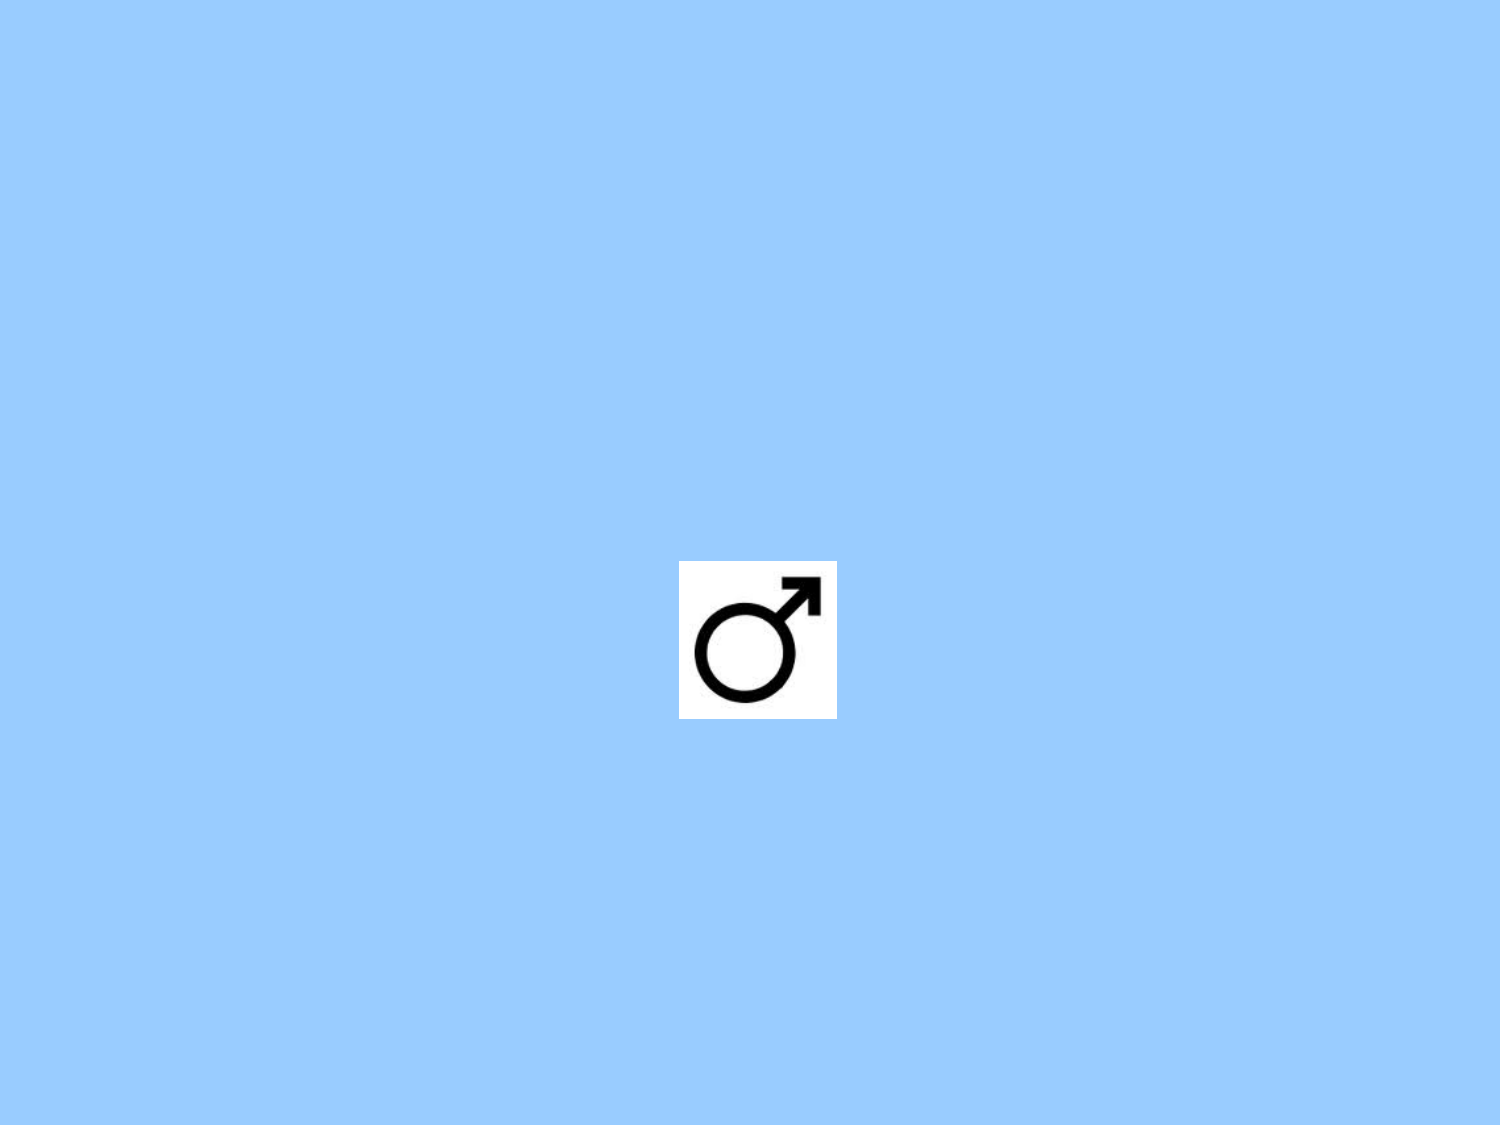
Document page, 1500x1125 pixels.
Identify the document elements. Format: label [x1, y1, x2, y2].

picture [249, 561, 1250, 896]
